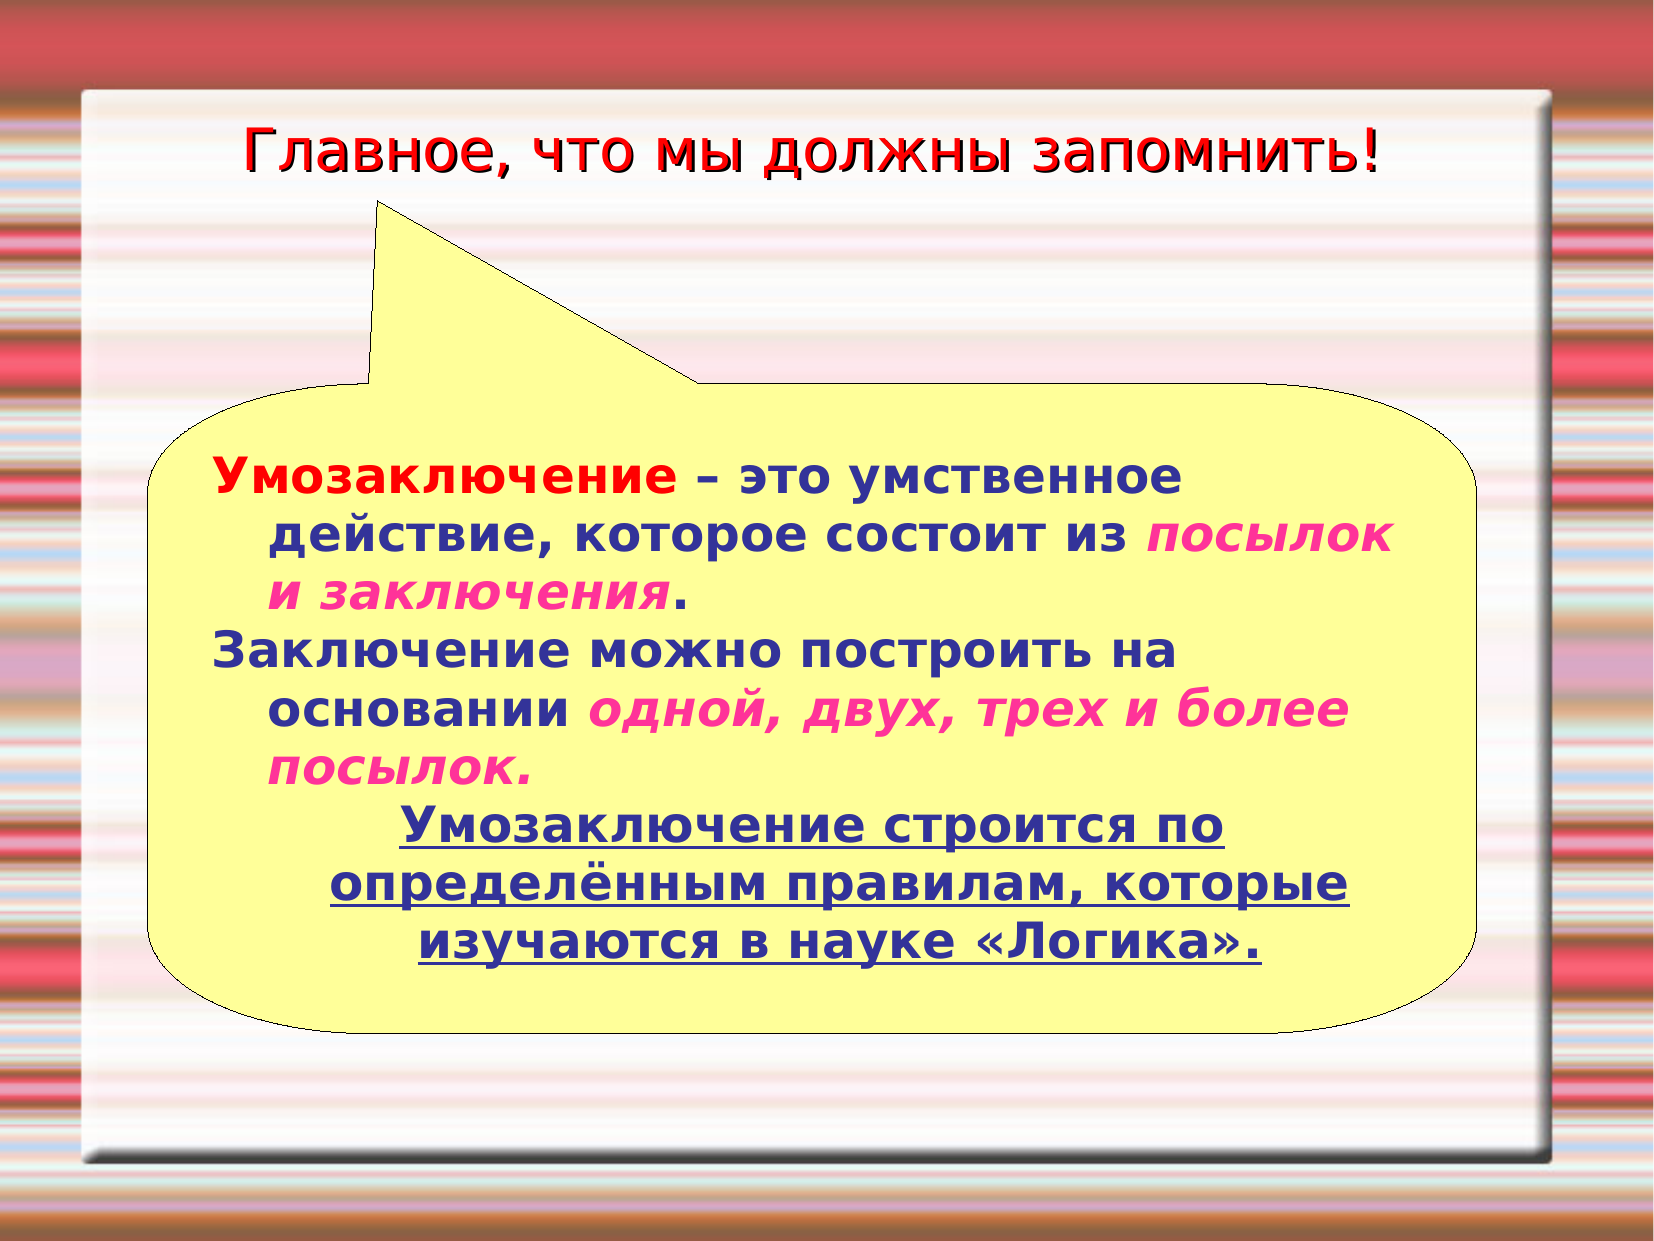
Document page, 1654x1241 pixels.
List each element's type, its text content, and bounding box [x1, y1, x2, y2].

text_box Умозаключение – это умственное действие, которое состоит из посылок и заключения. Заключение можно построить на основании одной, двух, трех и более посылок. Умозаключение строится по определённым правилам, которые изучаются в науке «Логика». [147, 200, 1477, 1034]
picture [0, 0, 1654, 1241]
text_box Главное, что мы должны запомнить! [226, 108, 1397, 192]
